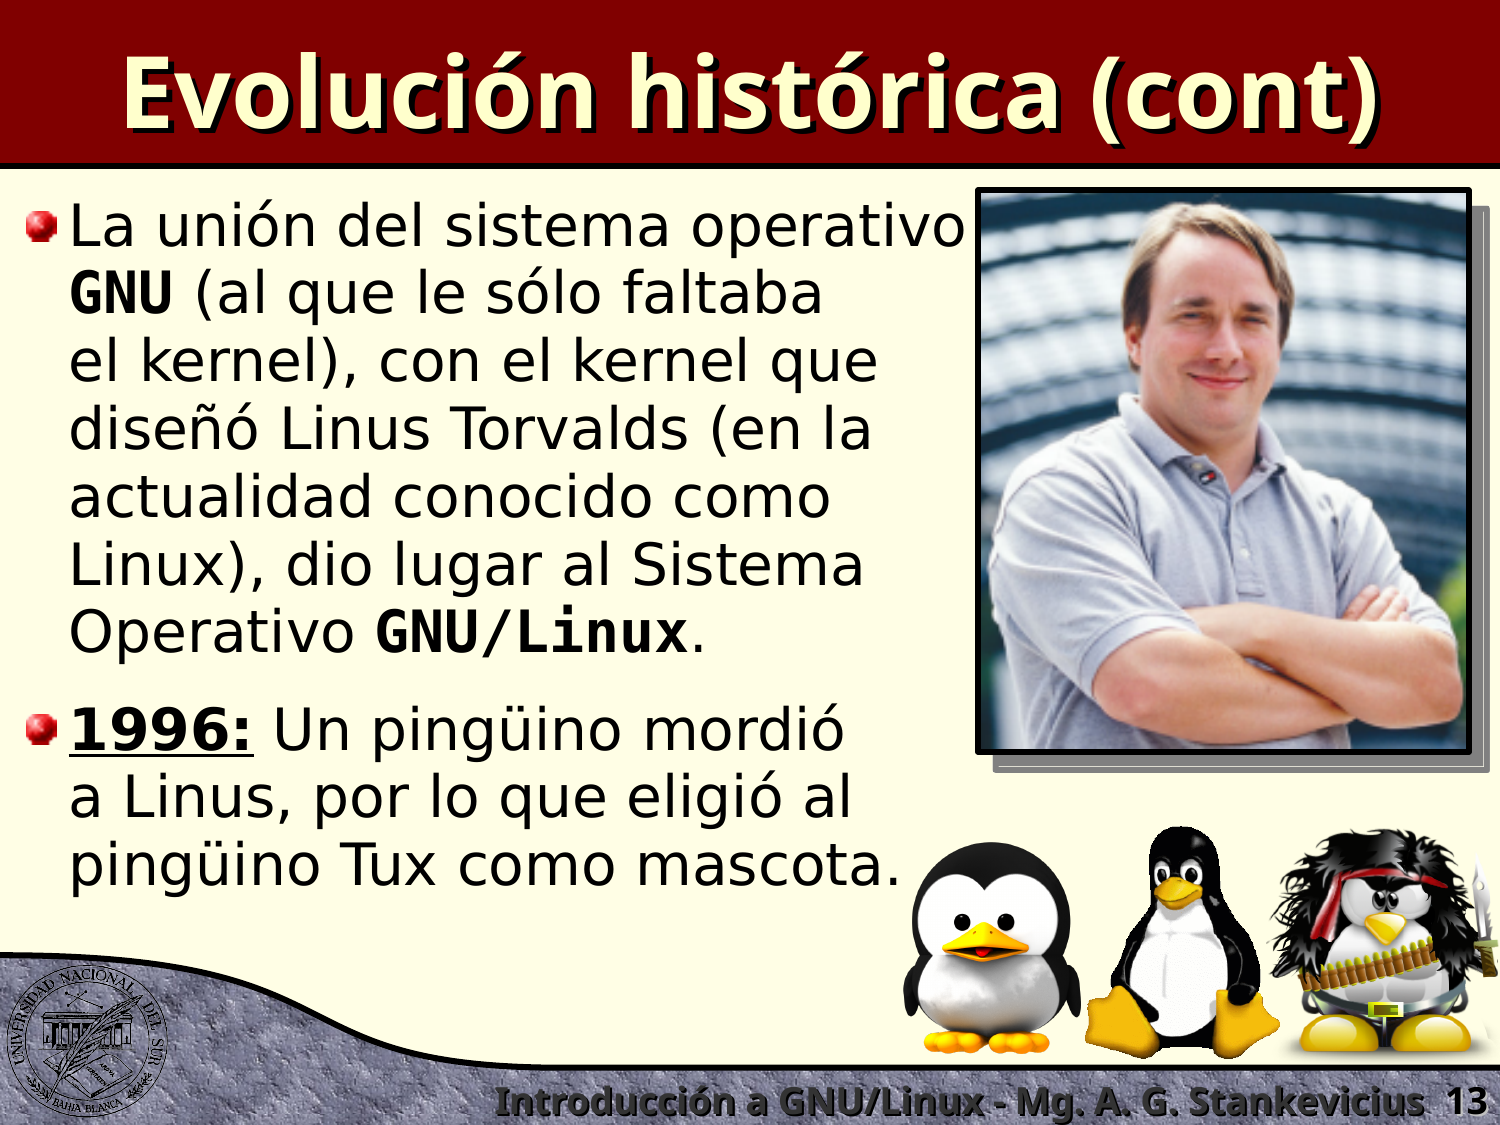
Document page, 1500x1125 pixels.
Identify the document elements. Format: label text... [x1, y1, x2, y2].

picture [980, 193, 1466, 749]
picture [891, 819, 1500, 1065]
list La unión del sistema operativo GNU (al que le sólo faltaba el kernel), con el kernel que diseñó Linus Torvalds (en la actualidad conocido como Linux), dio lugar al Sistema Operativo GNU/Linux. 1996: Un pingüino mordió a Linus, por lo que eligió al pingüino Tux como mascota. [11, 192, 1486, 935]
picture [0, 956, 1500, 1125]
title Evolución histórica (cont) [15, 12, 1485, 153]
picture [1059, 1100, 1065, 1110]
